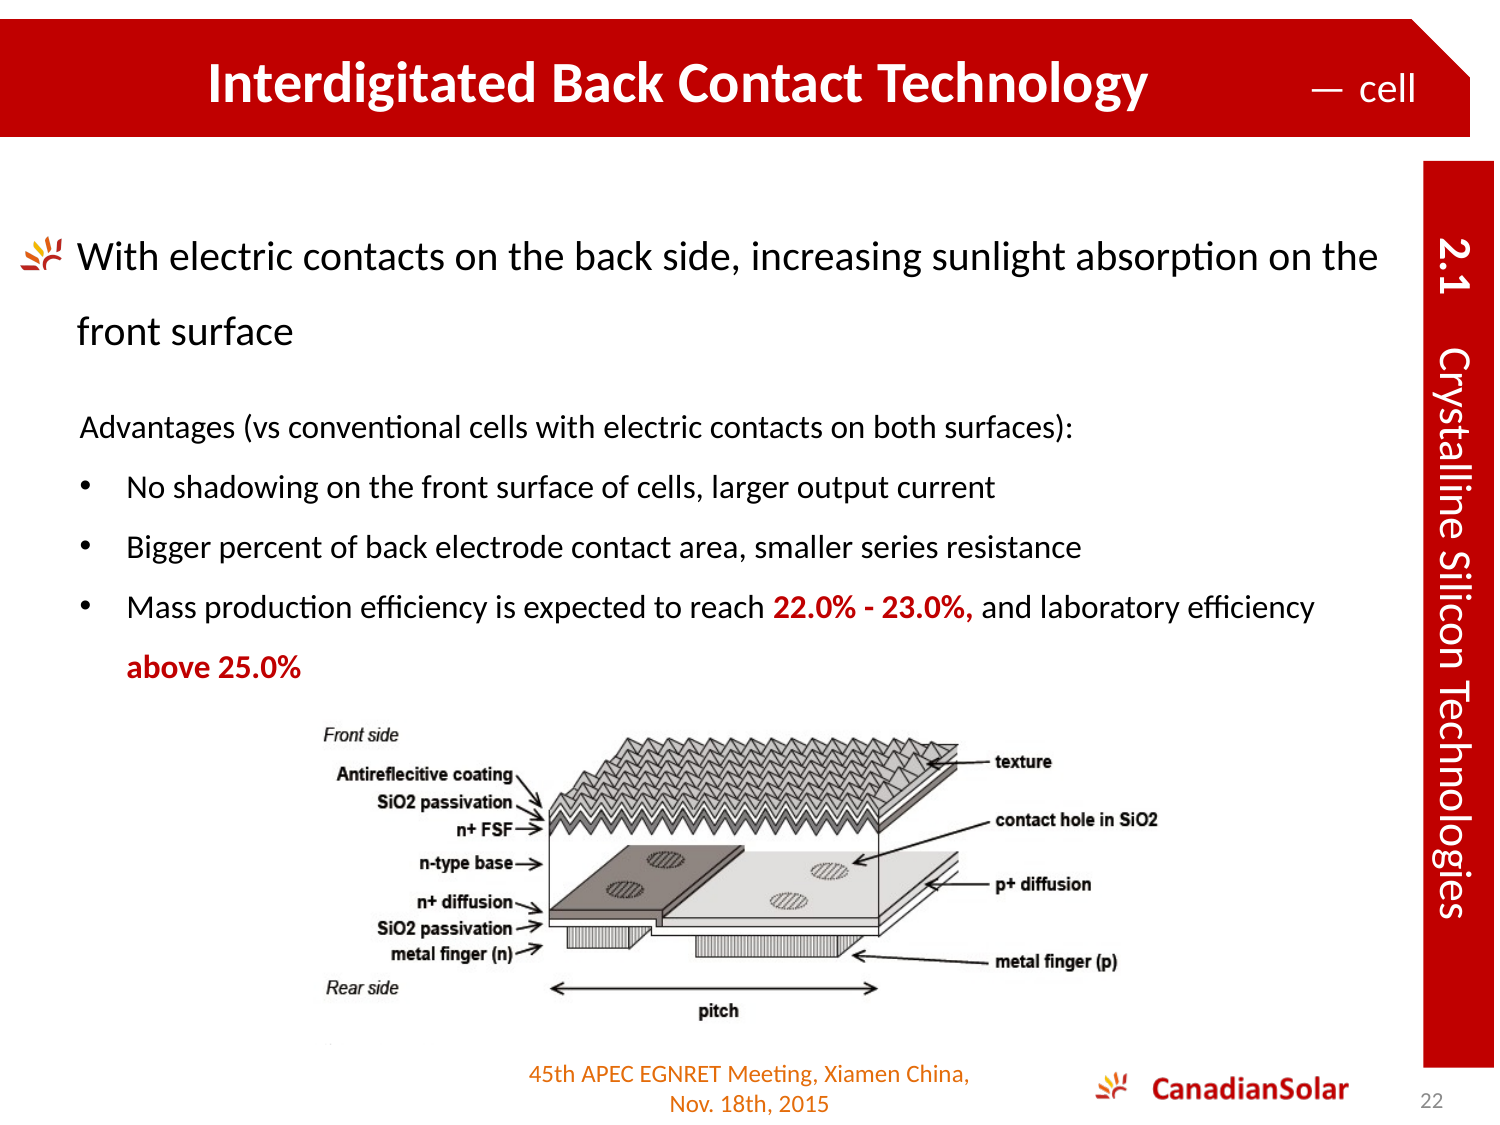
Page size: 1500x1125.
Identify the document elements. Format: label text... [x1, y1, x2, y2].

picture [1080, 1046, 1377, 1125]
picture [312, 715, 1163, 1045]
footer 45th APEC EGNRET Meeting, Xiamen China, Nov. 18th, 2015 [512, 1057, 988, 1118]
slide_number <編號> [1108, 1069, 1459, 1125]
picture [20, 236, 63, 272]
text_box Interdigitated Back Contact Technology — cell [0, 19, 1471, 138]
text_box With electric contacts on the back side, increasing sunlight absorption on the front surface [5, 196, 1400, 362]
text_box Advantages (vs conventional cells with electric contacts on both surfaces): No shadowing on the front surface of cells, larger output current Bigger percent of back electrode contact area, smaller series resistance Mass production efficiency is expected to reach 22.0% - 23.0%, and laboratory efficiency above 25.0% [64, 338, 1388, 693]
text_box 2.1 Crystalline Silicon Technologies [1423, 160, 1494, 1068]
